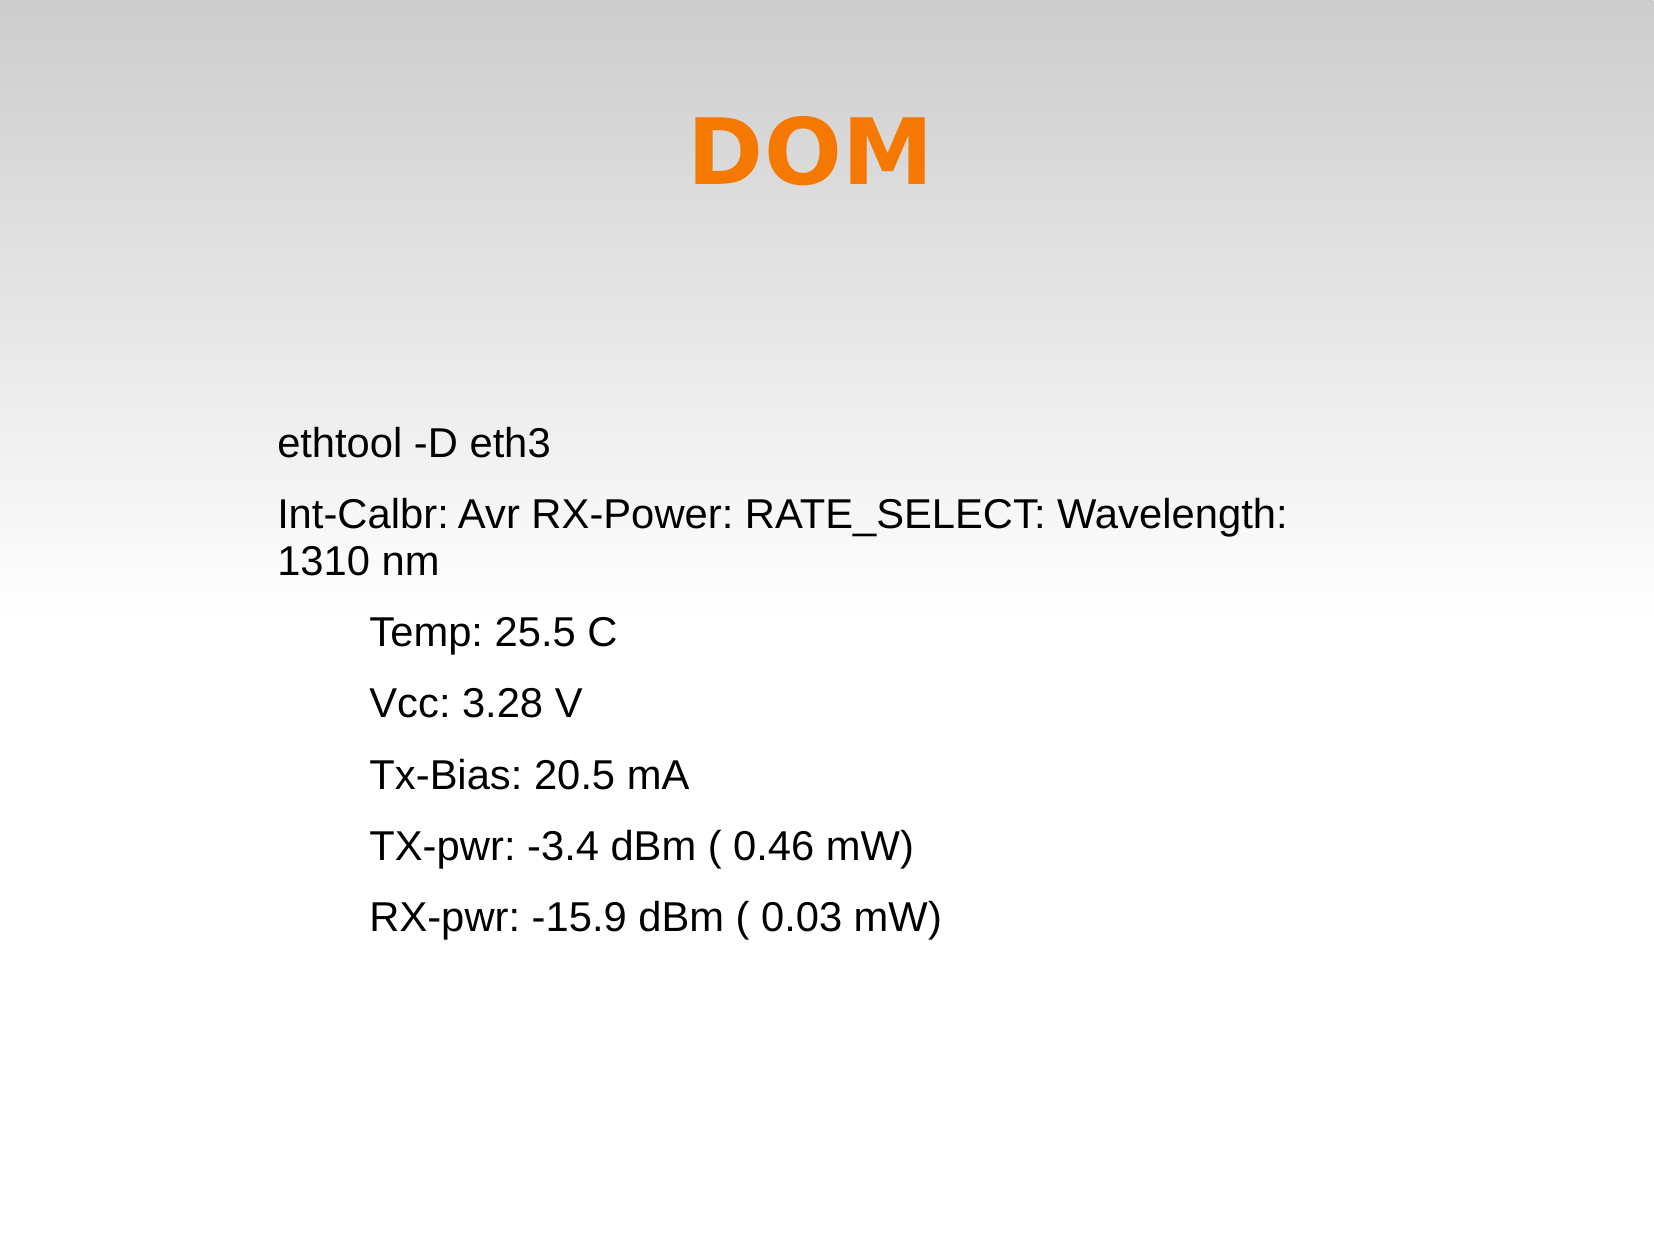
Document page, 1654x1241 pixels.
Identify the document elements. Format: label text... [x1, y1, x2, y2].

title DOM [82, 56, 1571, 250]
text_box ethtool -D eth3 Int-Calbr: Avr RX-Power: RATE_SELECT: Wavelength: 1310 nm Temp: 25.5 C Vcc: 3.28 V Tx-Bias: 20.5 mA TX-pwr: -3.4 dBm ( 0.46 mW) RX-pwr: -15.9 dBm ( 0.03 mW) [262, 412, 1351, 1163]
